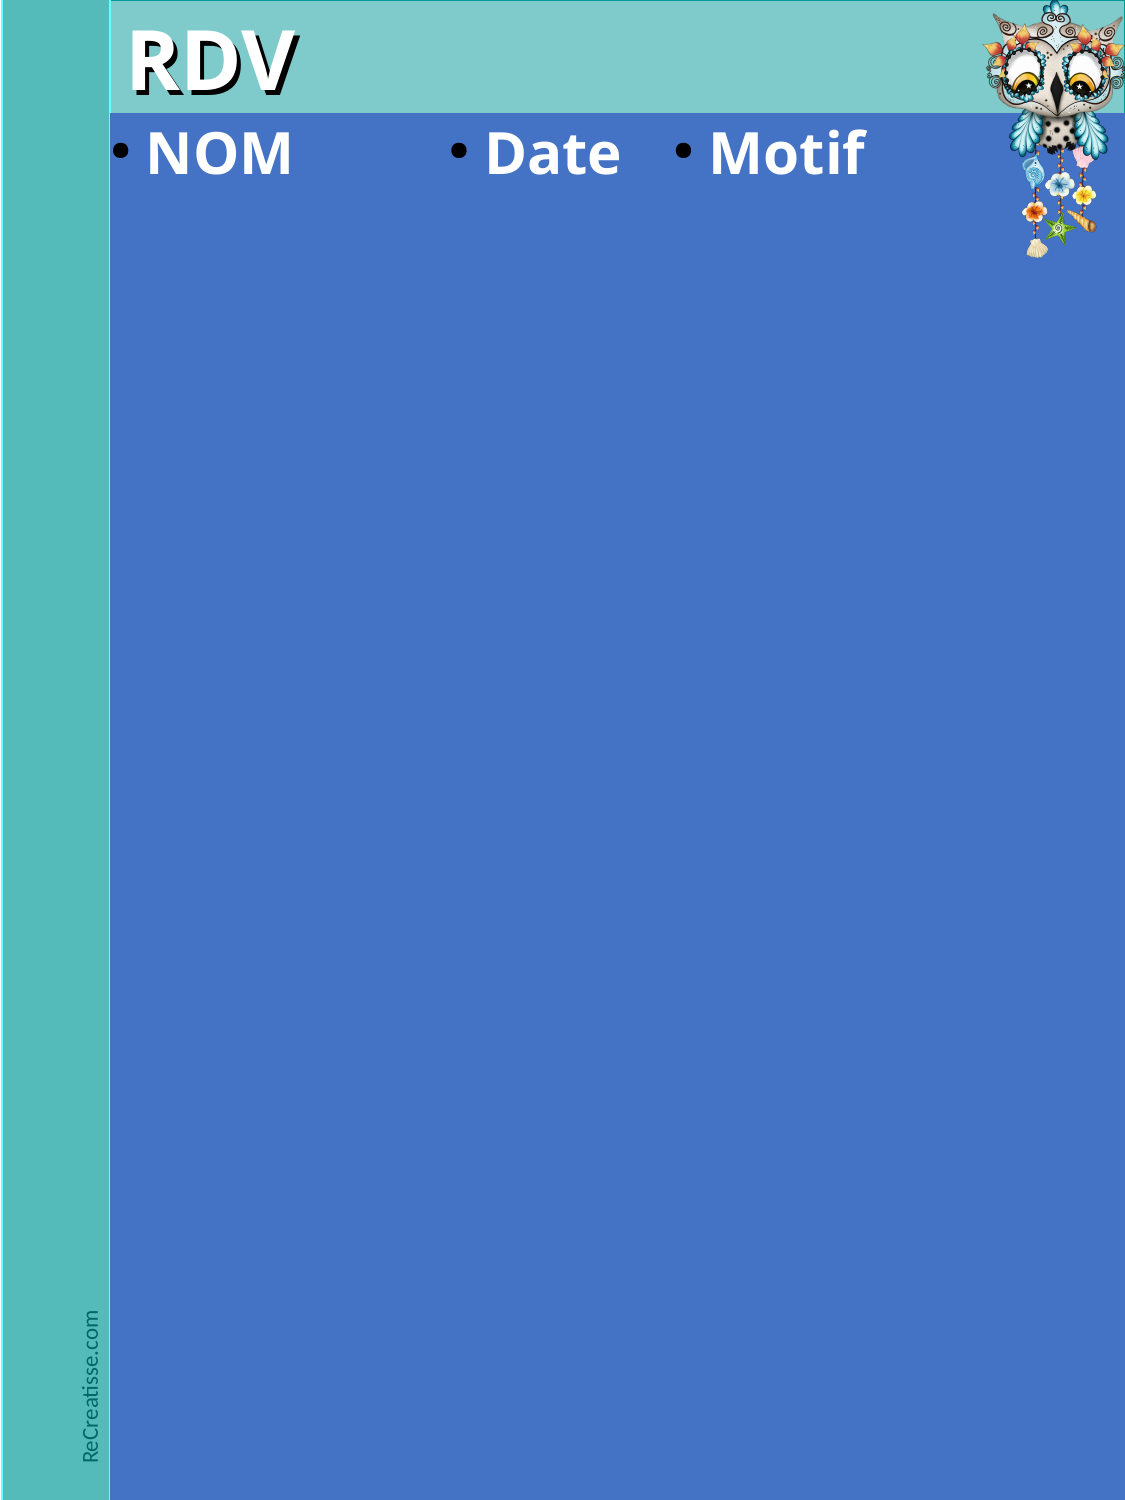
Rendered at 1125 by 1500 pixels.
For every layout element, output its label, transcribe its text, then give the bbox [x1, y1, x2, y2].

table_cell [110, 944, 449, 1005]
table_cell [110, 1315, 449, 1377]
table_cell [449, 1191, 673, 1253]
table_cell [110, 882, 449, 944]
table_cell [673, 944, 1125, 1005]
table_cell [673, 201, 1125, 263]
table_cell [449, 1005, 673, 1067]
table_cell [110, 201, 449, 263]
table_cell [673, 263, 1125, 325]
table_cell [449, 1253, 673, 1315]
table_cell [673, 387, 1125, 448]
table_cell [449, 510, 673, 572]
table_cell [110, 696, 449, 758]
table_cell [449, 1129, 673, 1191]
table_cell [449, 634, 673, 696]
table_cell [673, 572, 1125, 634]
table_cell [449, 696, 673, 758]
table_cell [449, 944, 673, 1005]
table_cell [673, 1129, 1125, 1191]
table_cell [449, 1315, 673, 1377]
table_header Motif [673, 113, 982, 201]
table_cell [110, 448, 449, 510]
table_cell [449, 1439, 673, 1500]
table_cell [449, 448, 673, 510]
text_box RDV [110, 0, 982, 113]
table_cell [673, 1067, 1125, 1129]
table_cell [449, 325, 673, 387]
table_header NOM [110, 113, 449, 201]
table_cell [449, 1067, 673, 1129]
table_cell [673, 1315, 1125, 1377]
table_cell [110, 510, 449, 572]
table_cell [449, 820, 673, 882]
table_cell [673, 820, 1125, 882]
table_cell [673, 1005, 1125, 1067]
table_cell [673, 1253, 1125, 1315]
table_cell [673, 510, 1125, 572]
table_cell [449, 1377, 673, 1439]
table_cell [110, 758, 449, 820]
table_cell [449, 387, 673, 448]
table_cell [673, 1377, 1125, 1439]
table_cell [110, 1253, 449, 1315]
table_cell [110, 572, 449, 634]
table_cell [110, 263, 449, 325]
table_cell [673, 325, 1125, 387]
table_cell [449, 882, 673, 944]
table_cell [673, 1439, 1125, 1500]
table_cell [449, 201, 673, 263]
table_cell [110, 1067, 449, 1129]
table_cell [673, 696, 1125, 758]
text_box [2, 0, 110, 1500]
table_header Date [449, 113, 673, 201]
table_cell [110, 820, 449, 882]
table_cell [673, 1191, 1125, 1253]
picture [982, 0, 1125, 258]
table_cell [110, 1129, 449, 1191]
table_cell [449, 263, 673, 325]
table_cell [449, 758, 673, 820]
table_cell [673, 448, 1125, 510]
table_cell [110, 634, 449, 696]
table_cell [110, 325, 449, 387]
table_cell [110, 1191, 449, 1253]
table_cell [110, 1439, 449, 1500]
table_cell [449, 572, 673, 634]
table_cell [110, 1377, 449, 1439]
table_cell [673, 882, 1125, 944]
table_cell [110, 387, 449, 448]
table_cell [673, 634, 1125, 696]
table_cell [110, 1005, 449, 1067]
table_cell [673, 758, 1125, 820]
